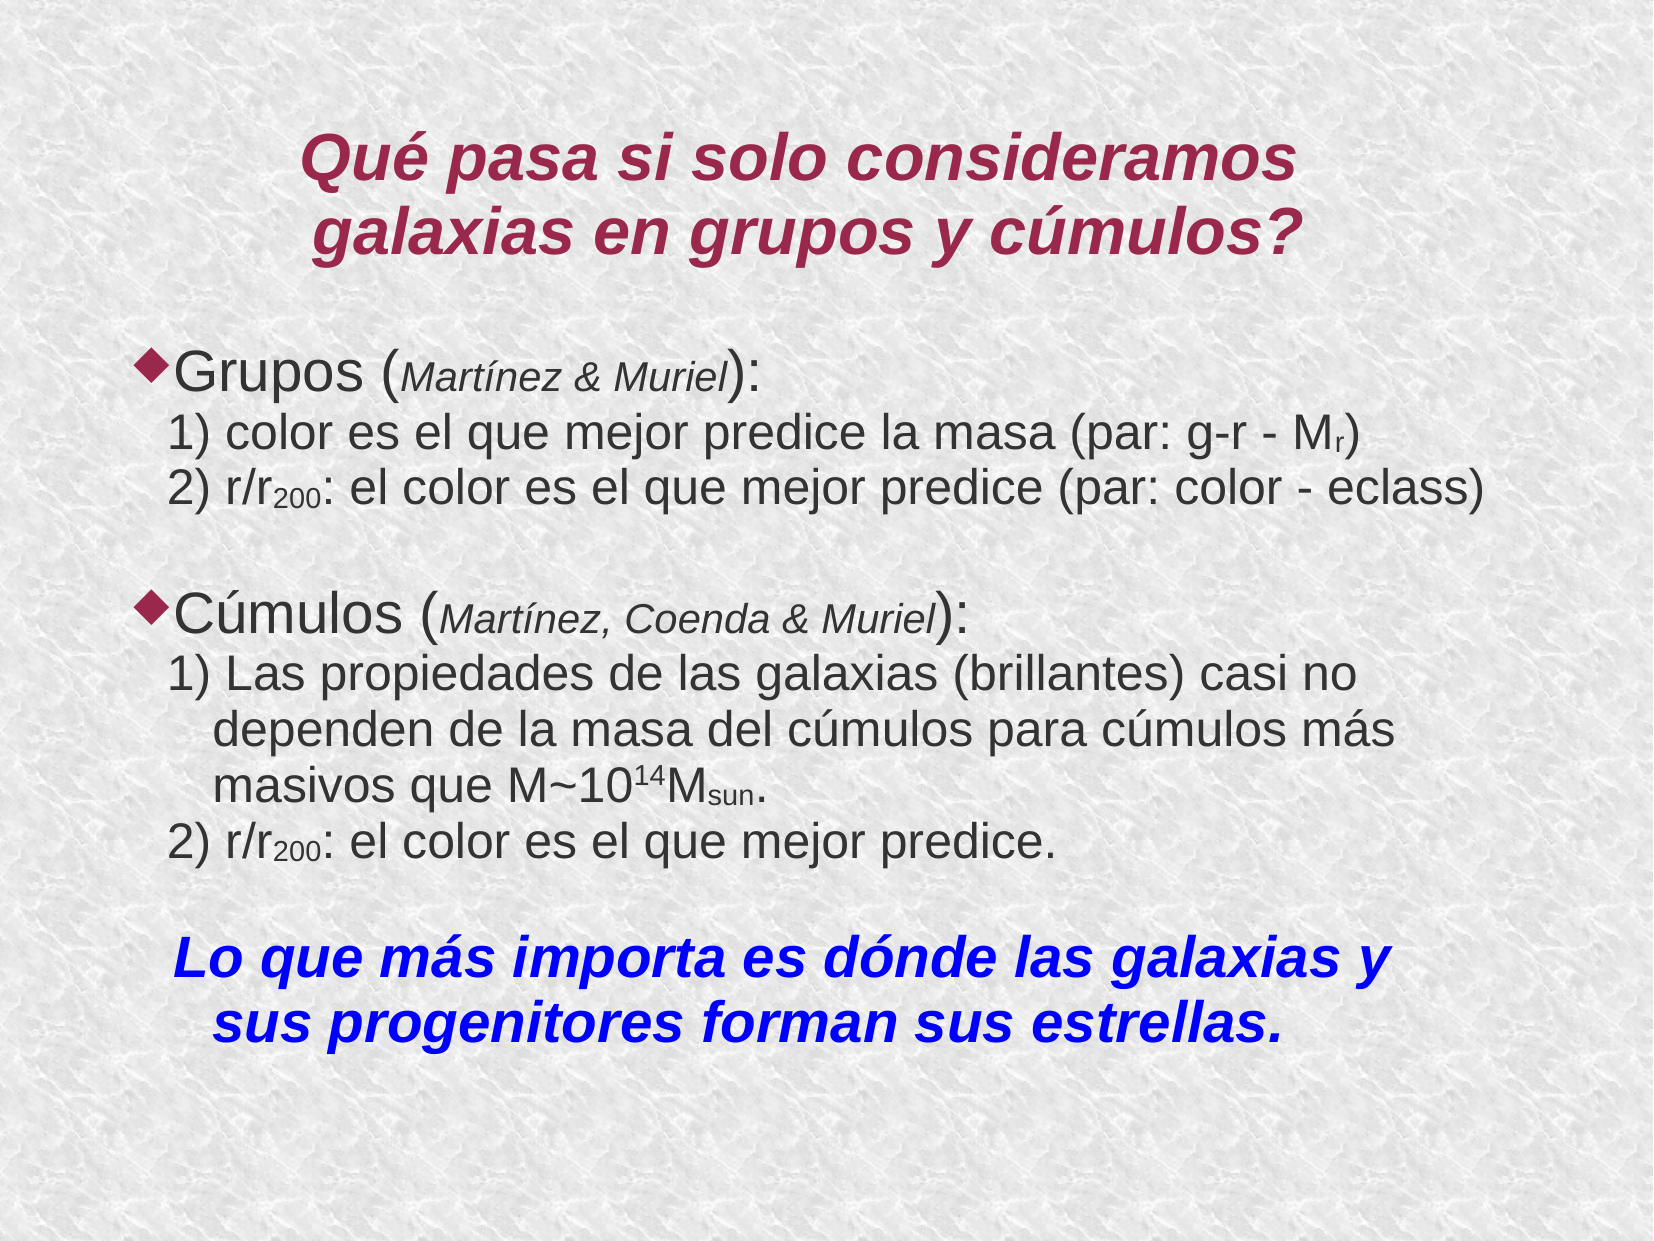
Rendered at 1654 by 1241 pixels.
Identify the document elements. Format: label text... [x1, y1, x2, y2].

list Grupos (Martínez & Muriel): 1) color es el que mejor predice la masa (par: g-r - Mr) 2) r/r200: el color es el que mejor predice (par: color - eclass) Cúmulos (Martínez, Coenda & Muriel): 1) Las propiedades de las galaxias (brillantes) casi no dependen de la masa del cúmulos para cúmulos más masivos que M~1014Msun. 2) r/r200: el color es el que mejor predice. Lo que más importa es dónde las galaxias y sus progenitores forman sus estrellas. [129, 339, 1488, 1179]
picture [0, 0, 1654, 1241]
title Qué pasa si solo consideramos galaxias en grupos y cúmulos? [82, 90, 1535, 298]
